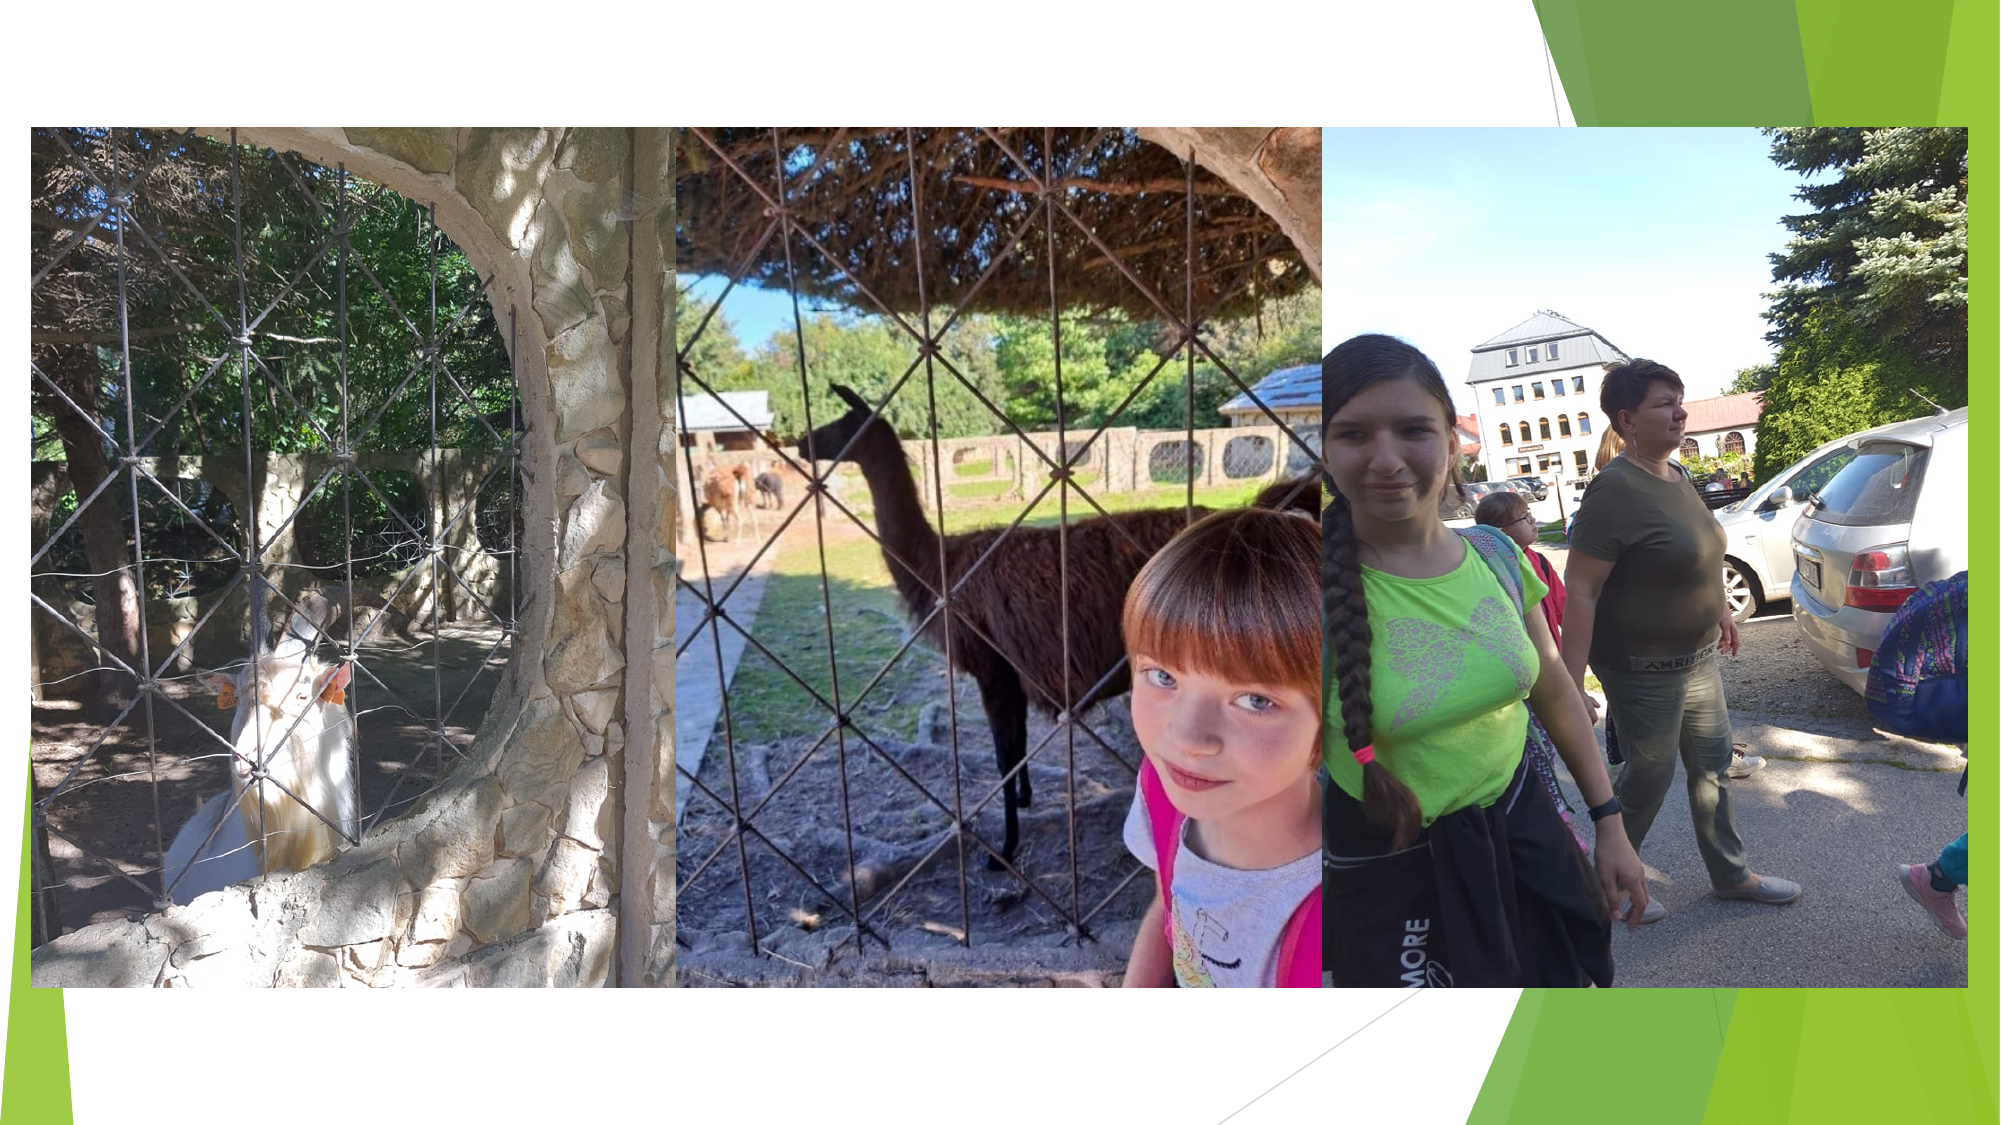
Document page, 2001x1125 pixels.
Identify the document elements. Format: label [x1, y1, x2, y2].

picture [31, 127, 1968, 988]
